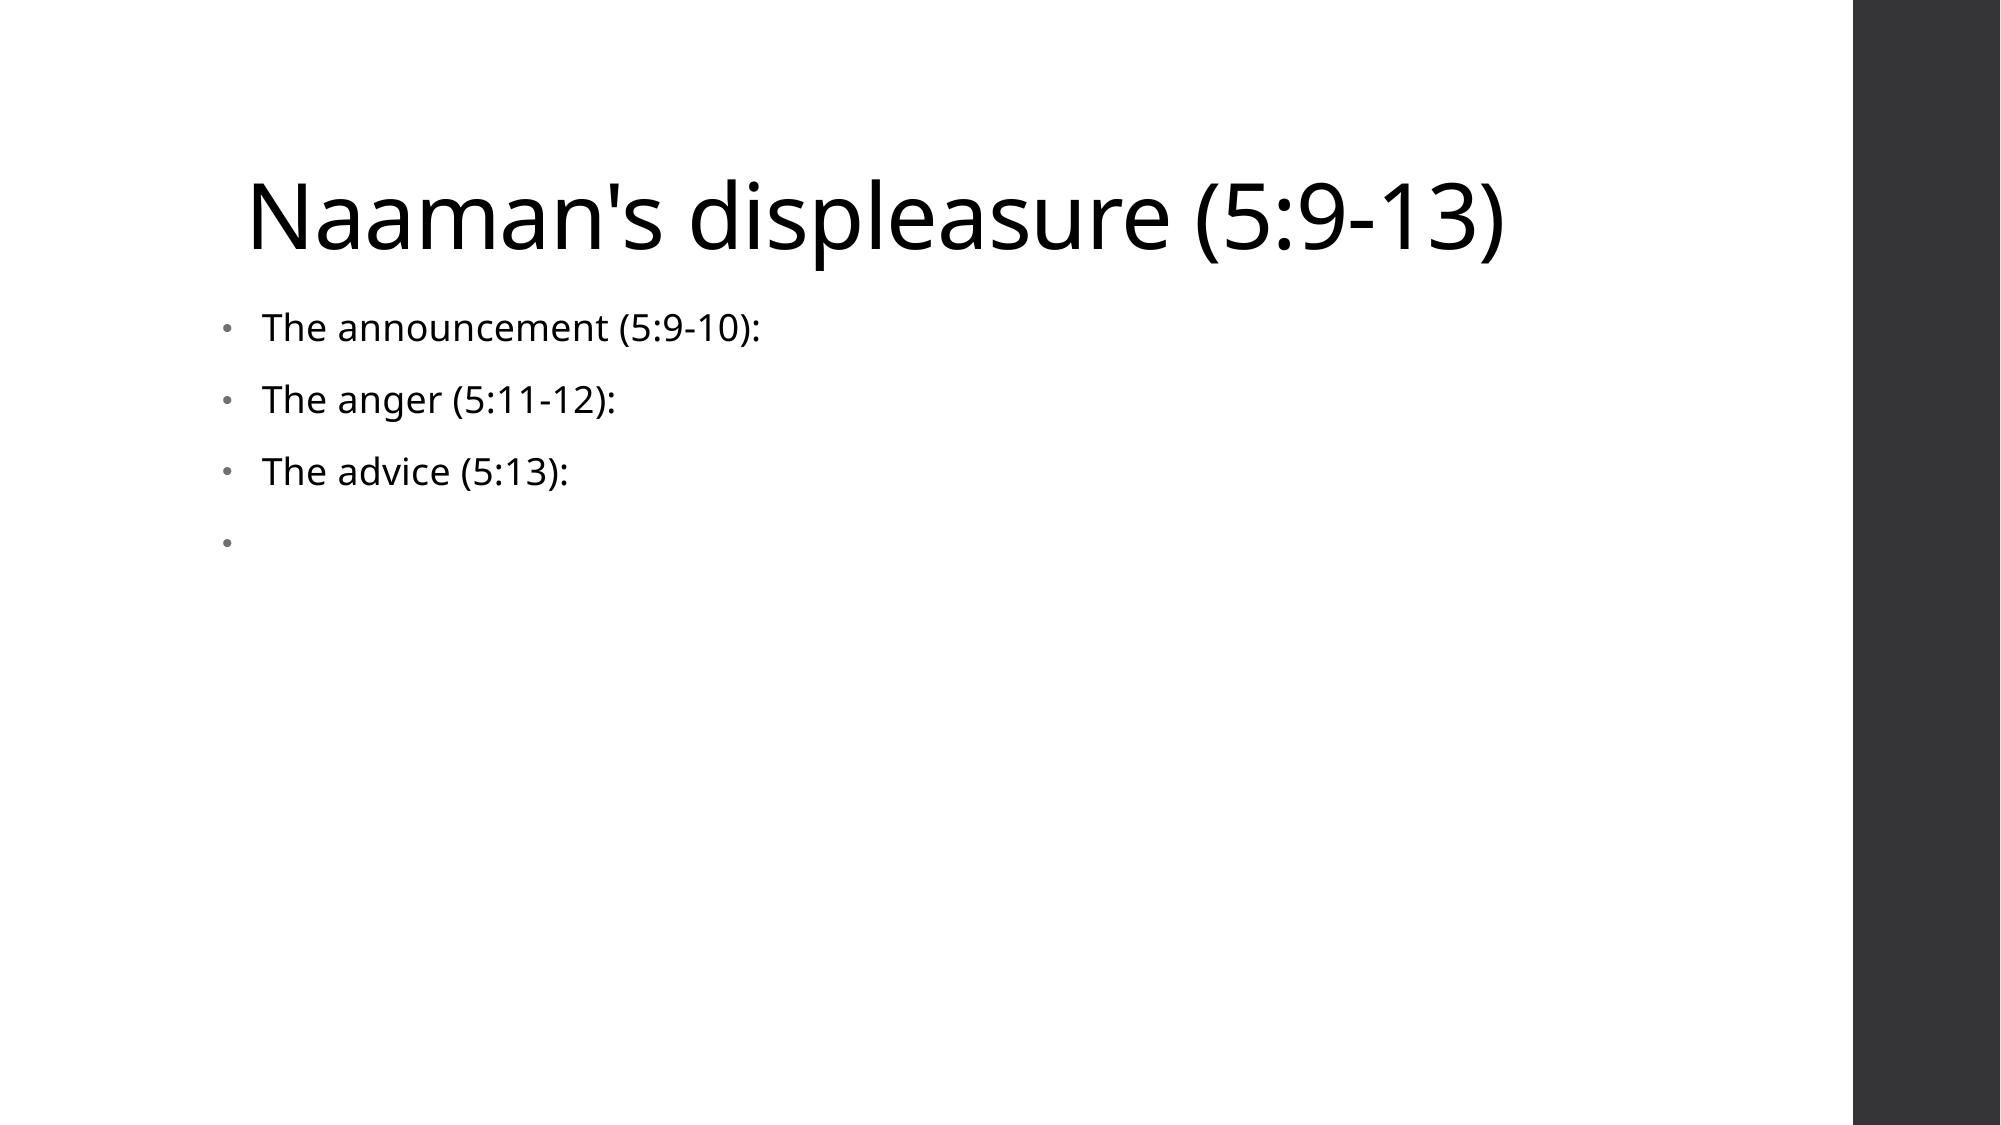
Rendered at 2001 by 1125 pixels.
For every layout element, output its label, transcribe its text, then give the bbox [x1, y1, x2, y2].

list The announcement (5:9-10): The anger (5:11-12): The advice (5:13): [206, 299, 1617, 1014]
title Naaman's displeasure (5:9-13) [206, 60, 1797, 278]
